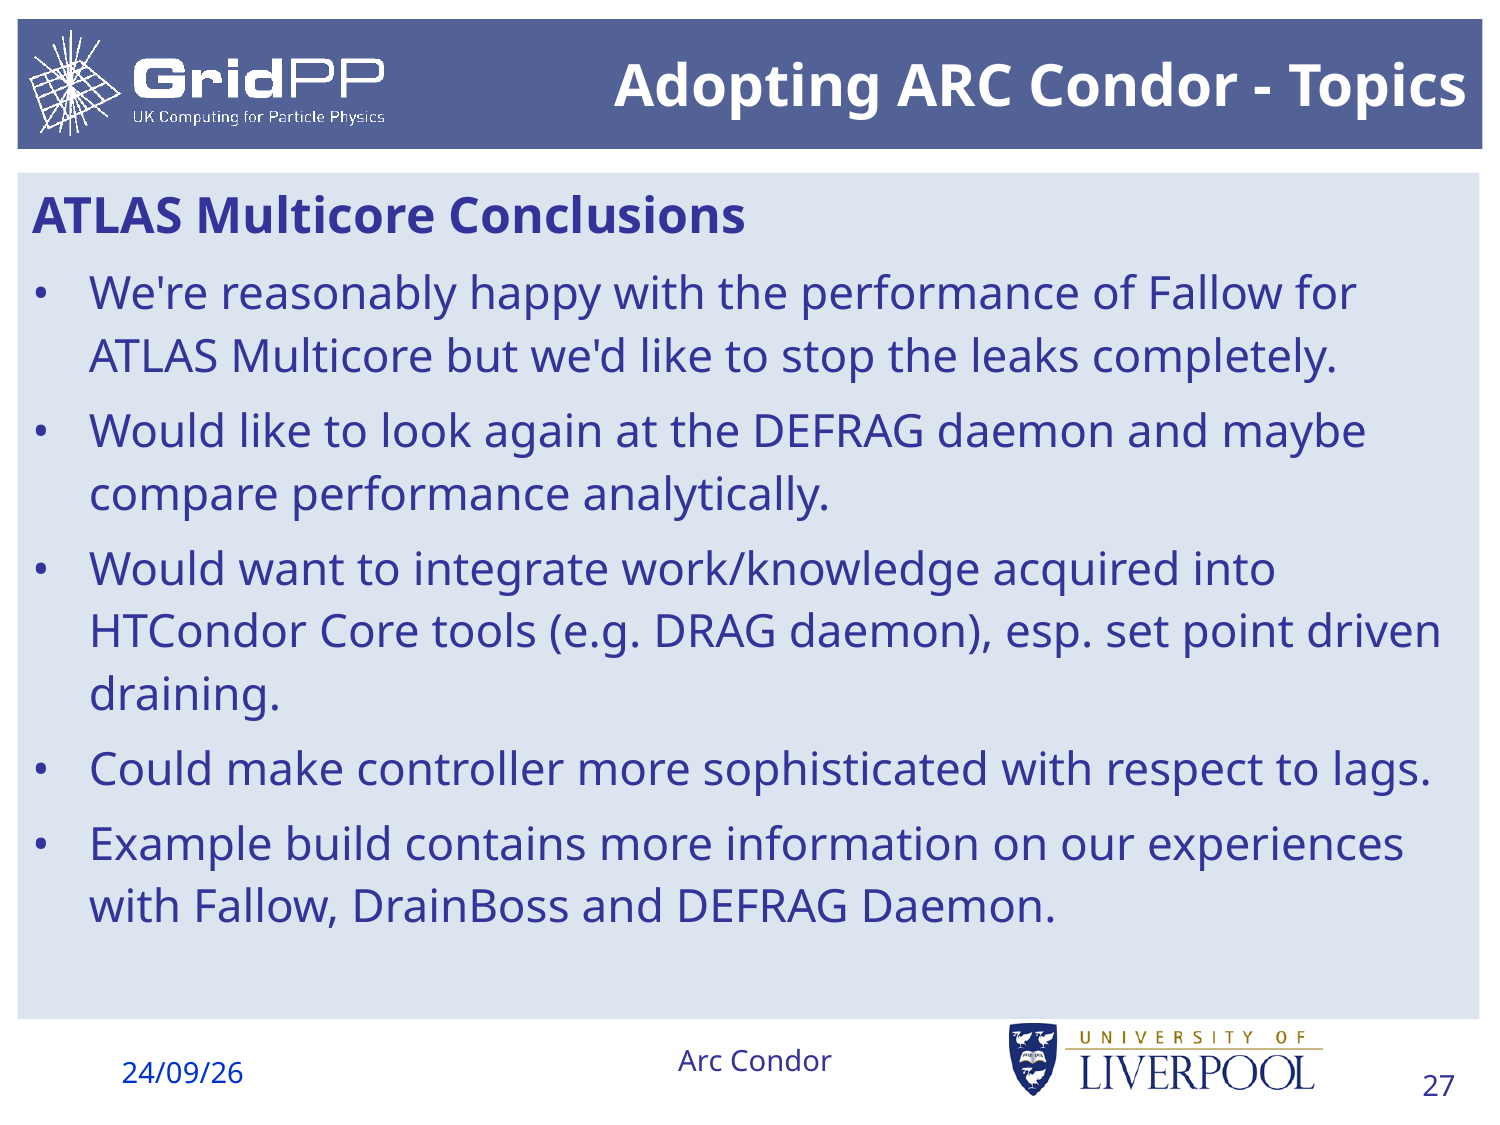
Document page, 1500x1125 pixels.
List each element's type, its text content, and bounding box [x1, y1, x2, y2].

picture [29, 30, 384, 136]
title Adopting ARC Condor - Topics [513, 19, 1483, 149]
picture [1009, 1023, 1323, 1096]
text_box Arc Condor [536, 1034, 975, 1094]
text_box 01/03/16 [29, 1046, 337, 1095]
text_box <number> [1388, 1059, 1471, 1094]
list ATLAS Multicore Conclusions We're reasonably happy with the performance of Fallow for ATLAS Multicore but we'd like to stop the leaks completely. Would like to look again at the DEFRAG daemon and maybe compare performance analytically. Would want to integrate work/knowledge acquired into HTCondor Core tools (e.g. DRAG daemon), esp. set point driven draining. Could make controller more sophisticated with respect to lags. Example build contains more information on our experiences with Fallow, DrainBoss and DEFRAG Daemon. [17, 172, 1480, 991]
